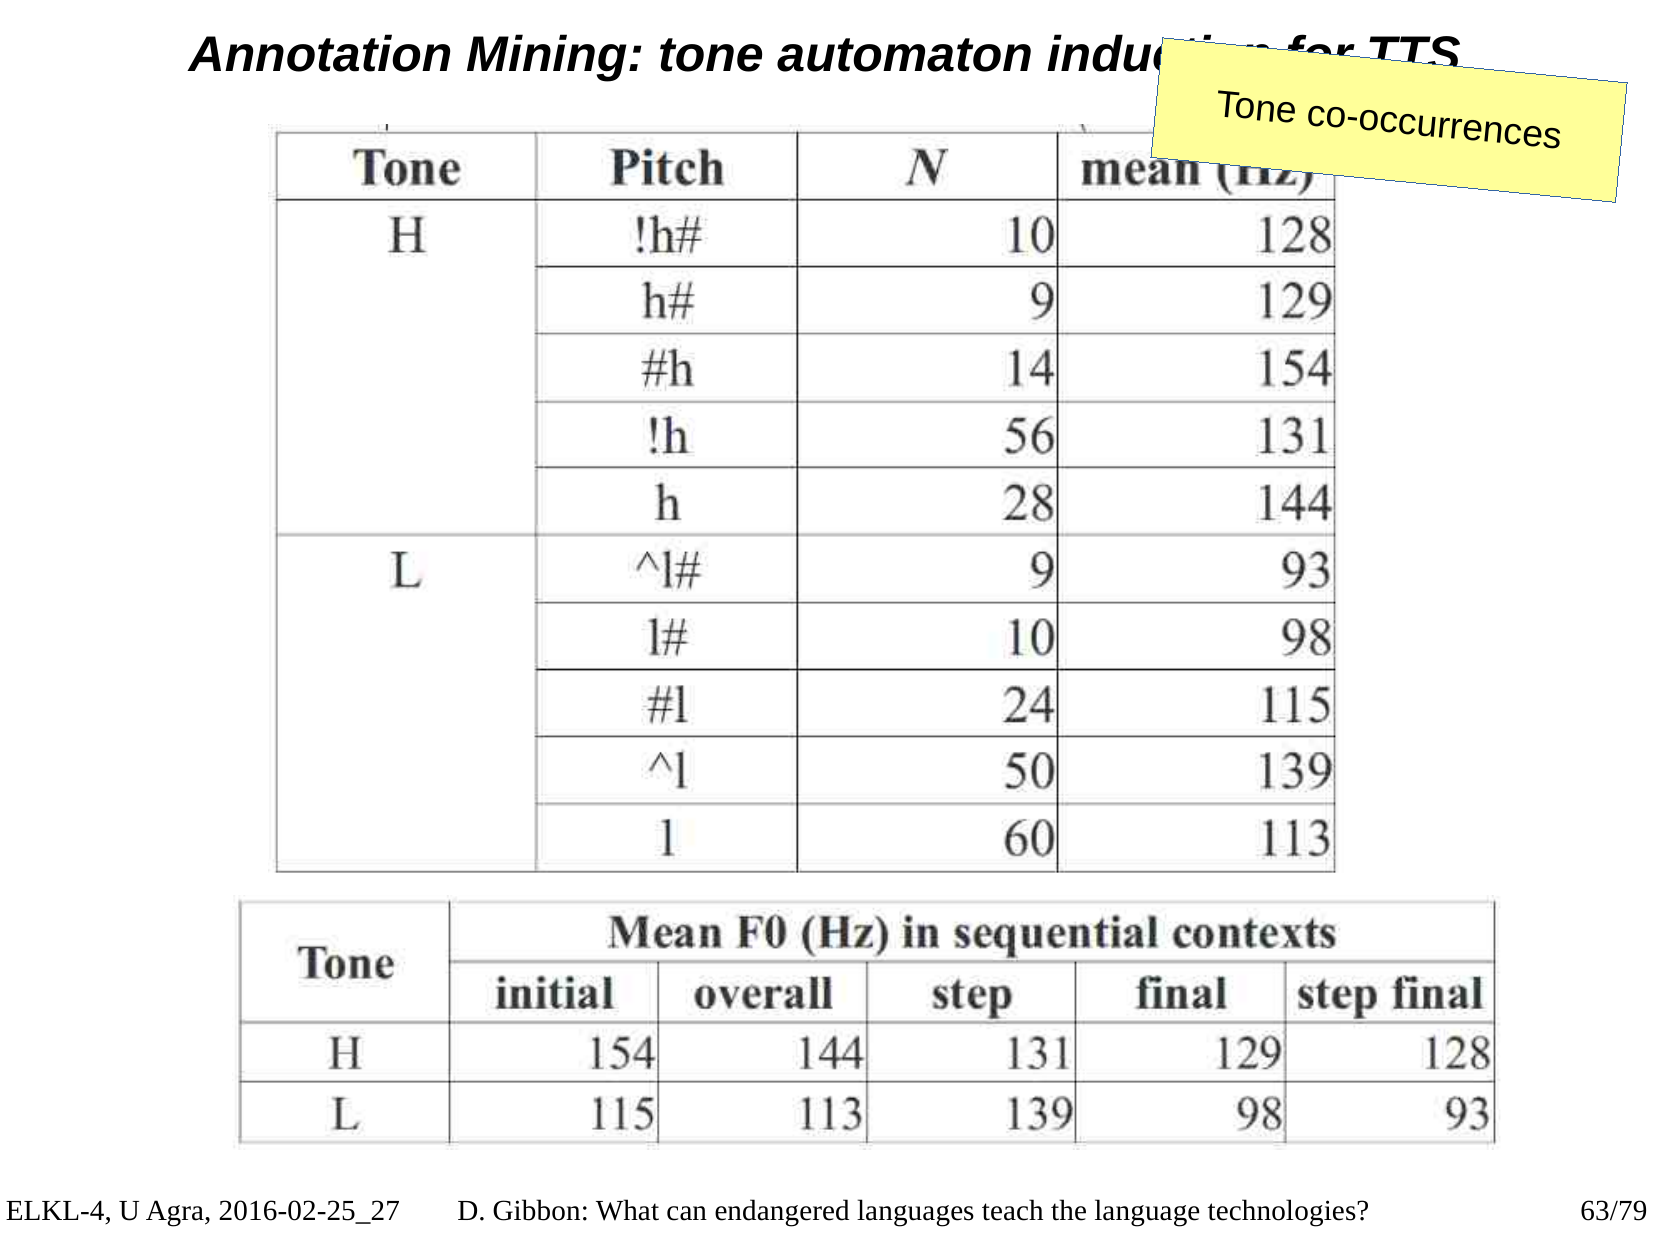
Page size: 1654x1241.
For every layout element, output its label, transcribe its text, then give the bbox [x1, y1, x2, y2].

picture [268, 124, 1344, 878]
title Annotation Mining: tone automaton induction for TTS [0, 2, 1654, 106]
picture [232, 895, 1504, 1150]
text_box Tone co-occurrences [1150, 37, 1628, 203]
